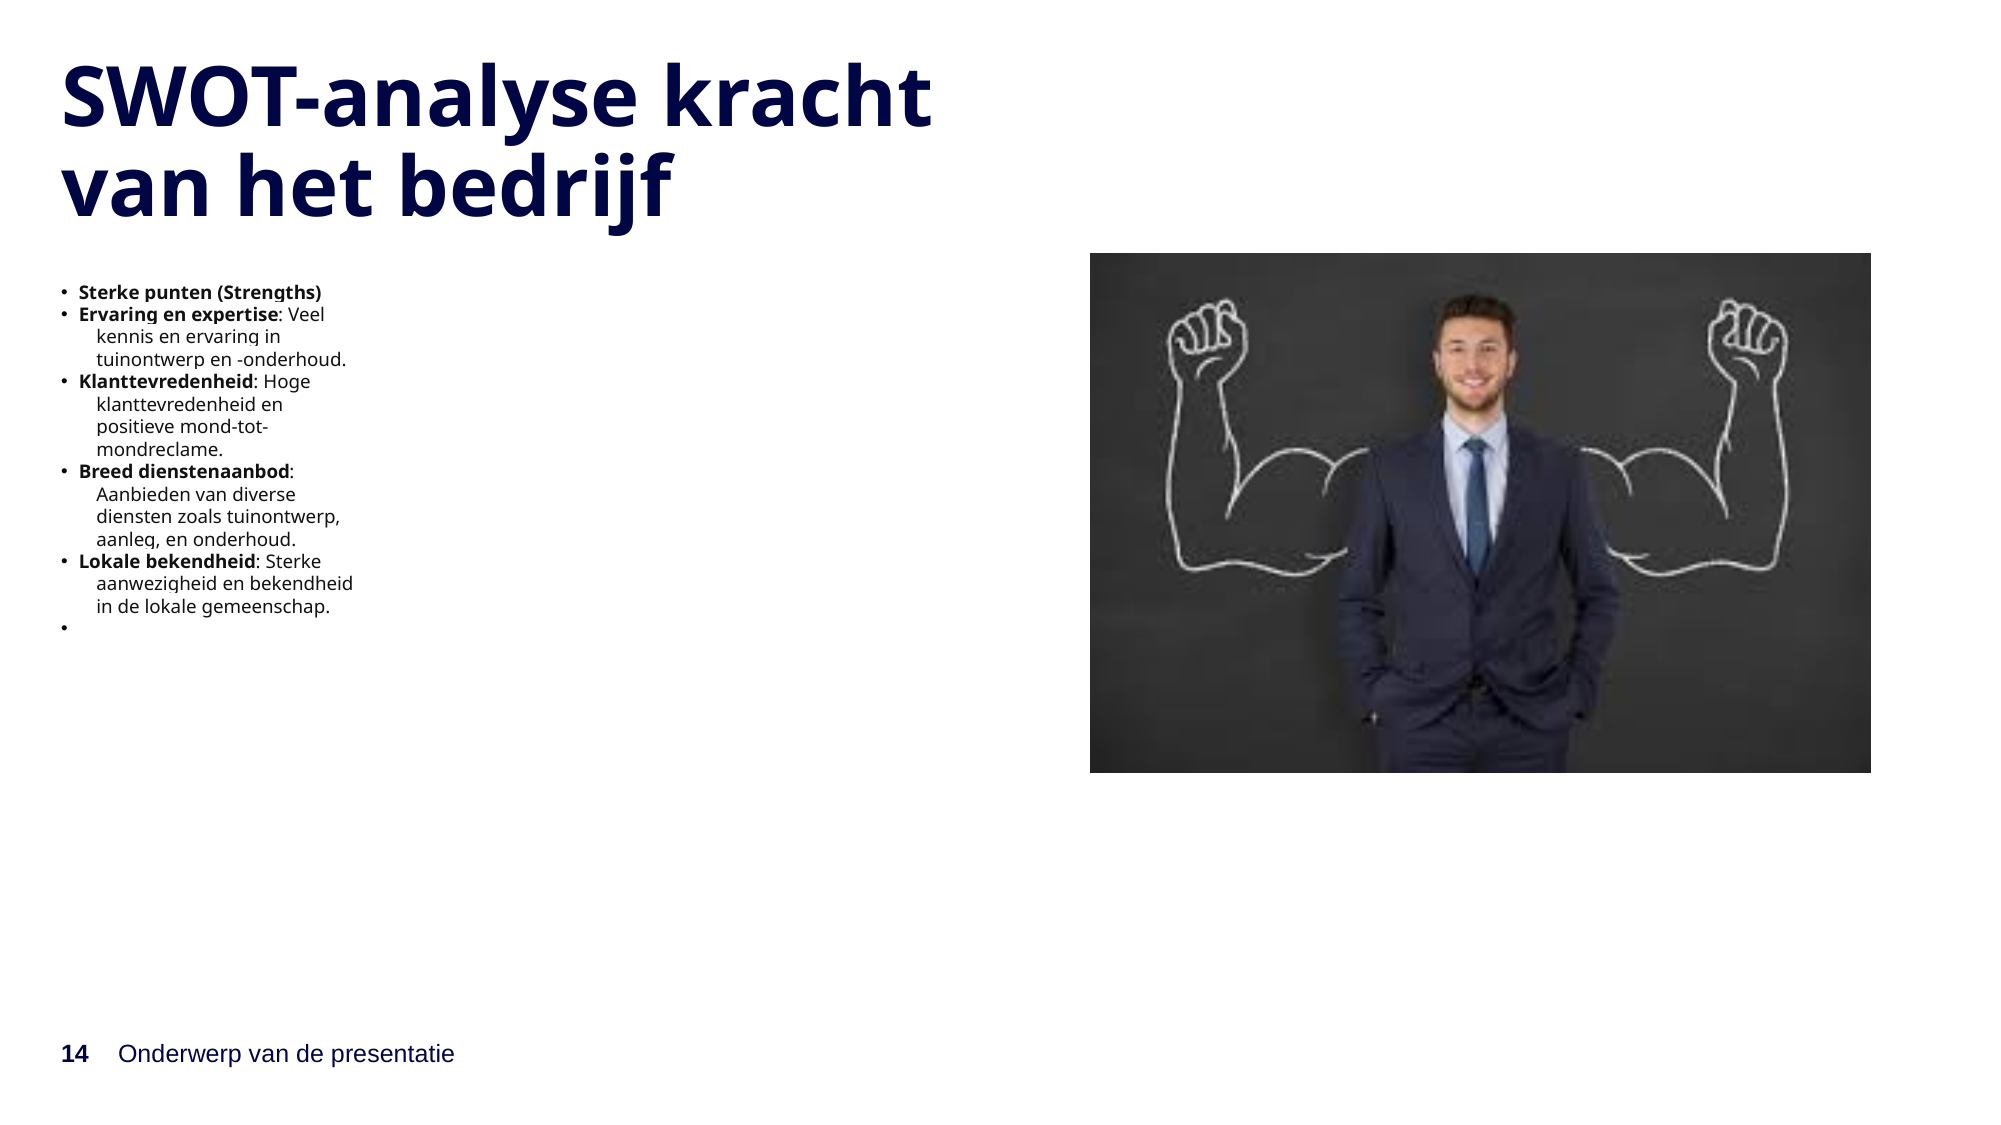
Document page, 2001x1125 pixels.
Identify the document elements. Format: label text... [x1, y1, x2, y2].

text_box Onderwerp van de presentatie [118, 1037, 987, 1074]
text_box 11 [60, 1037, 113, 1074]
picture [1090, 253, 1871, 773]
title SWOT-analyse kracht van het bedrijf [60, 48, 1481, 240]
list Sterke punten (Strengths) Ervaring en expertise: Veel kennis en ervaring in tuinontwerp en -onderhoud. Klanttevredenheid: Hoge klanttevredenheid en positieve mond-tot-mondreclame. Breed dienstenaanbod: Aanbieden van diverse diensten zoals tuinontwerp, aanleg, en onderhoud. Lokale bekendheid: Sterke aanwezigheid en bekendheid in de lokale gemeenschap. [60, 280, 987, 1006]
